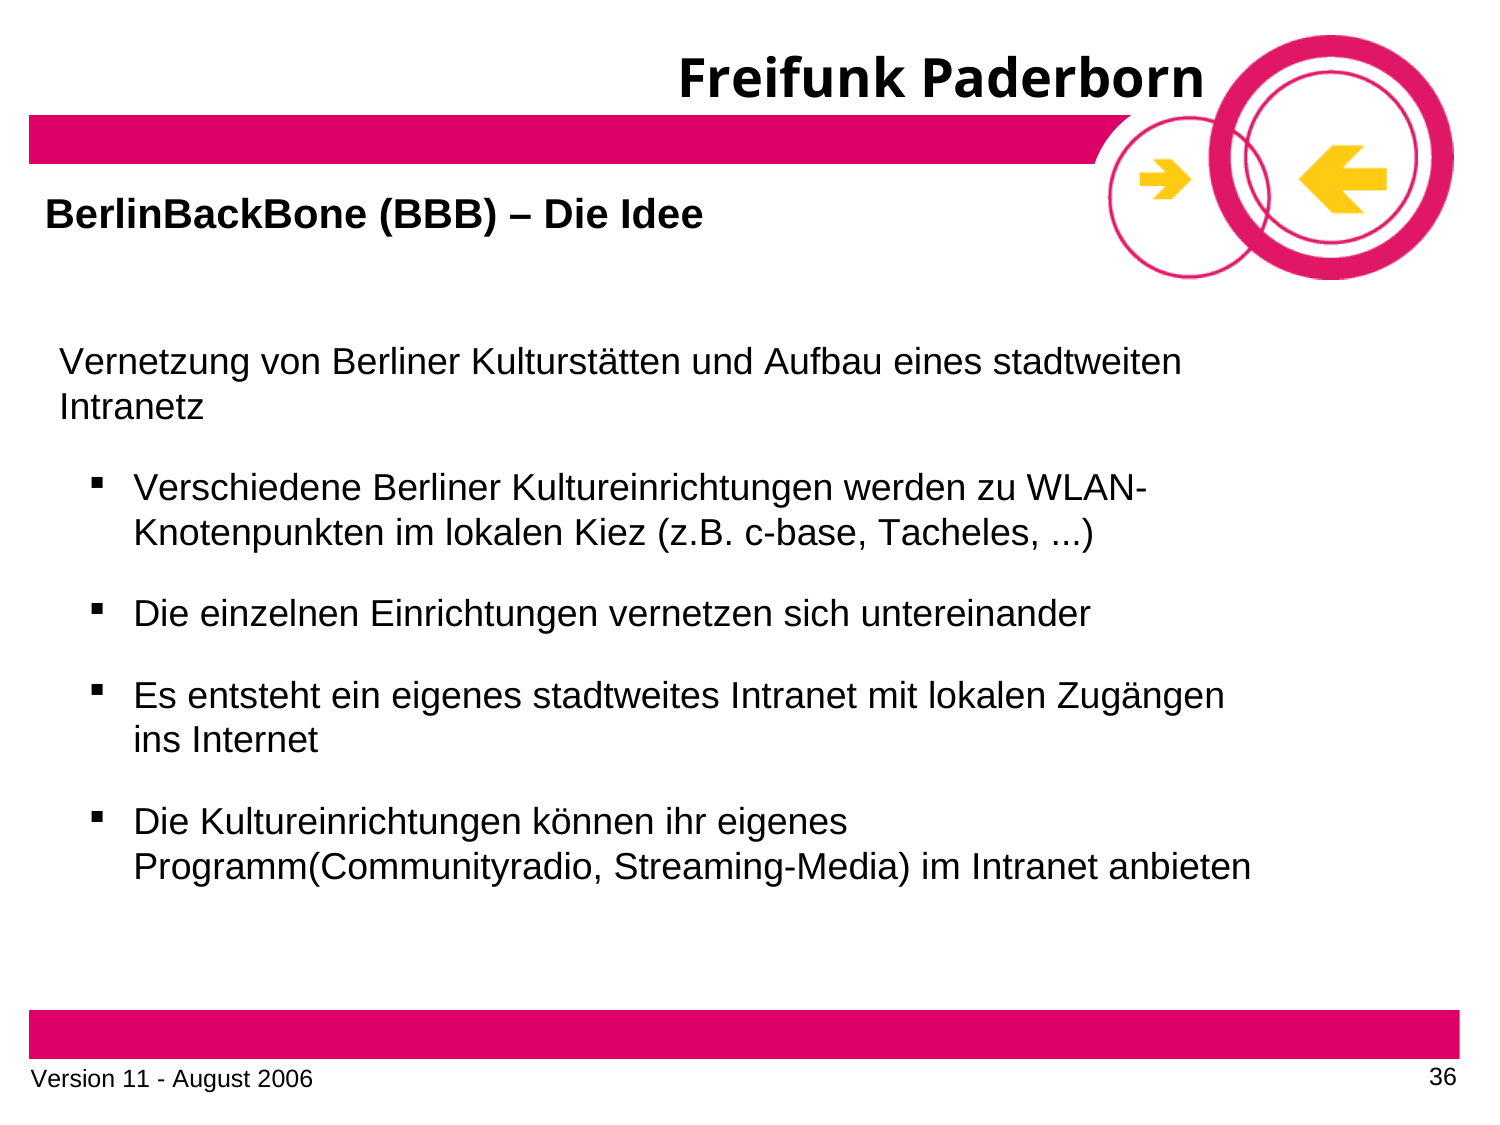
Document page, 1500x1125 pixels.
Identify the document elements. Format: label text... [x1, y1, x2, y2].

picture [1107, 35, 1454, 280]
text_box Vernetzung von Berliner Kulturstätten und Aufbau eines stadtweiten Intranetz Verschiedene Berliner Kultureinrichtungen werden zu WLAN-Knotenpunkten im lokalen Kiez (z.B. c-base, Tacheles, ...) Die einzelnen Einrichtungen vernetzen sich untereinander Es entsteht ein eigenes stadtweites Intranet mit lokalen Zugängen ins Internet Die Kultureinrichtungen können ihr eigenes Programm(Communityradio, Streaming-Media) im Intranet anbieten [59, 337, 1288, 976]
text_box BerlinBackBone (BBB) – Die Idee [44, 187, 1100, 267]
